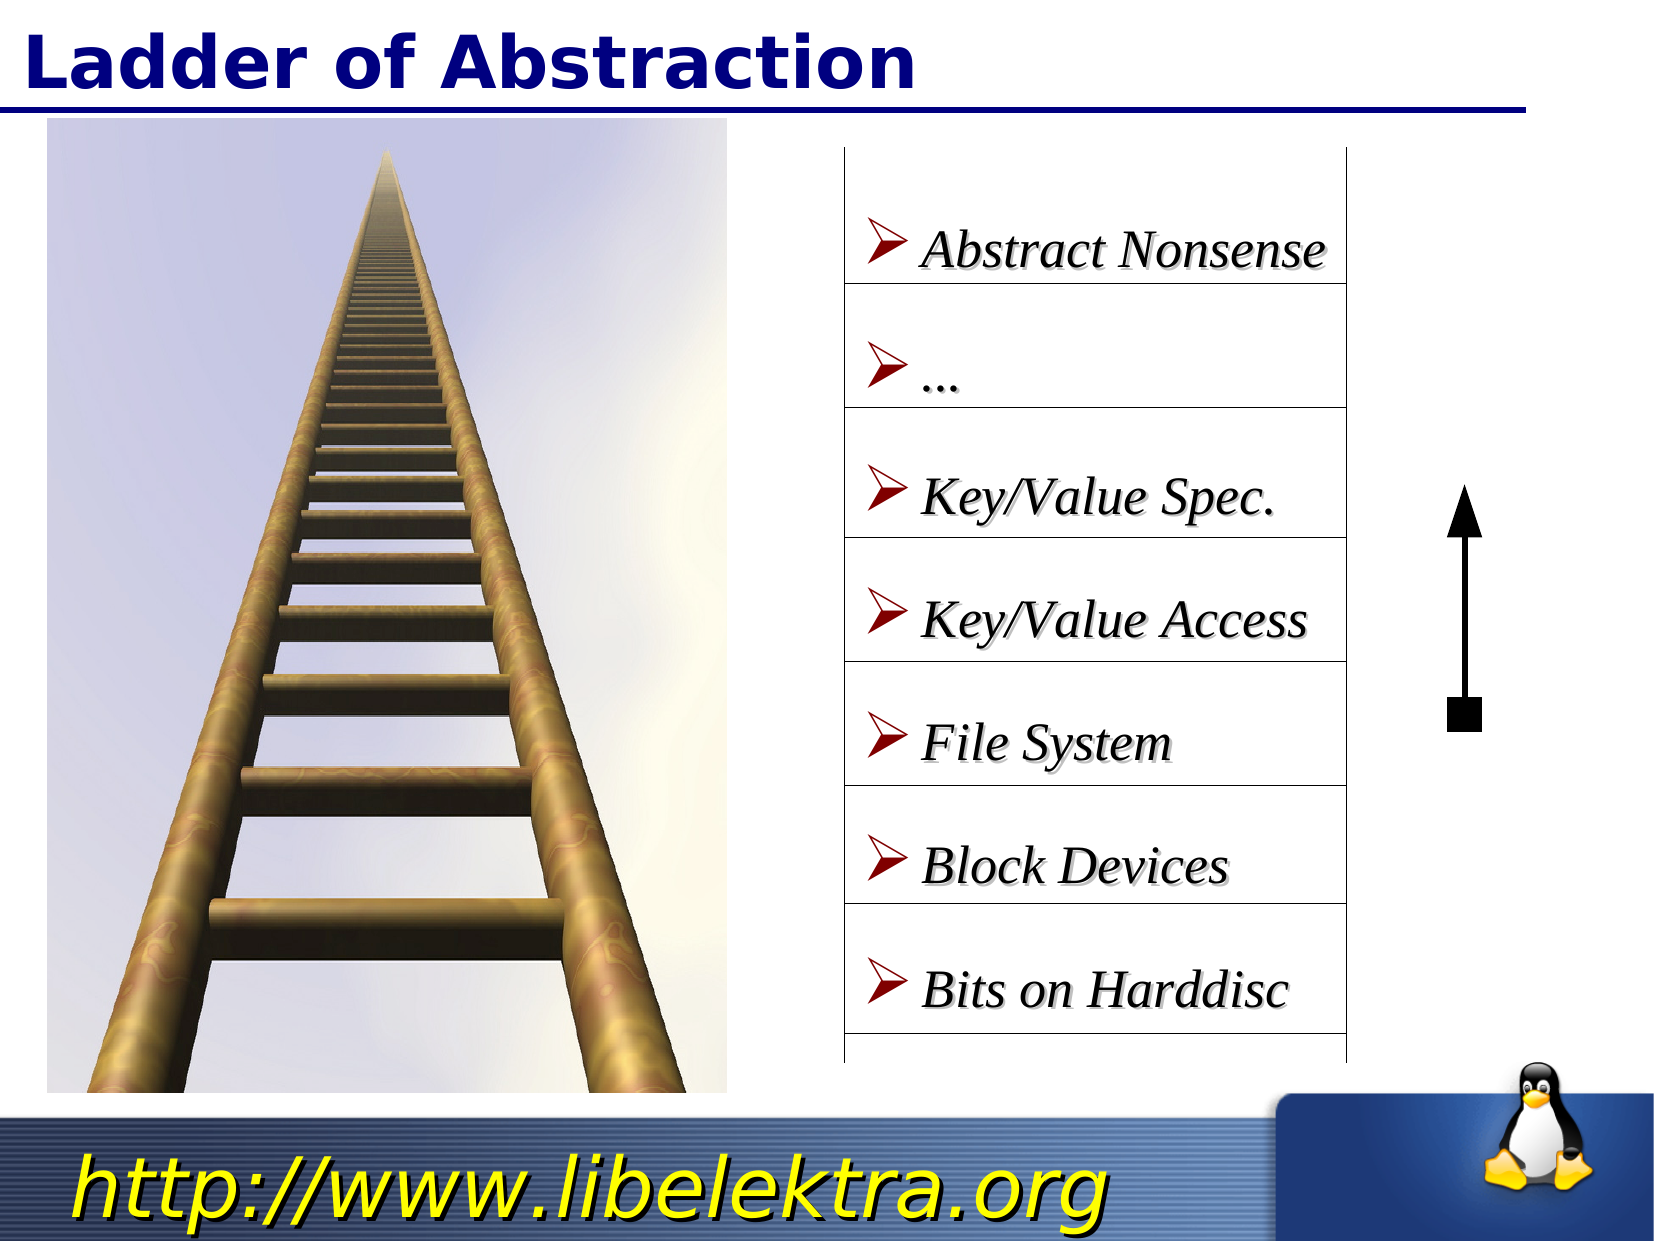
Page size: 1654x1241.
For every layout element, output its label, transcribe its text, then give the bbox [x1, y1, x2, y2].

text_box Ladder of Abstraction [22, 14, 1611, 111]
list Abstract Nonsense ... Key/Value Spec. Key/Value Access File System Block Devices Bits on Harddisc [848, 208, 1583, 1023]
picture [0, 118, 1654, 1241]
